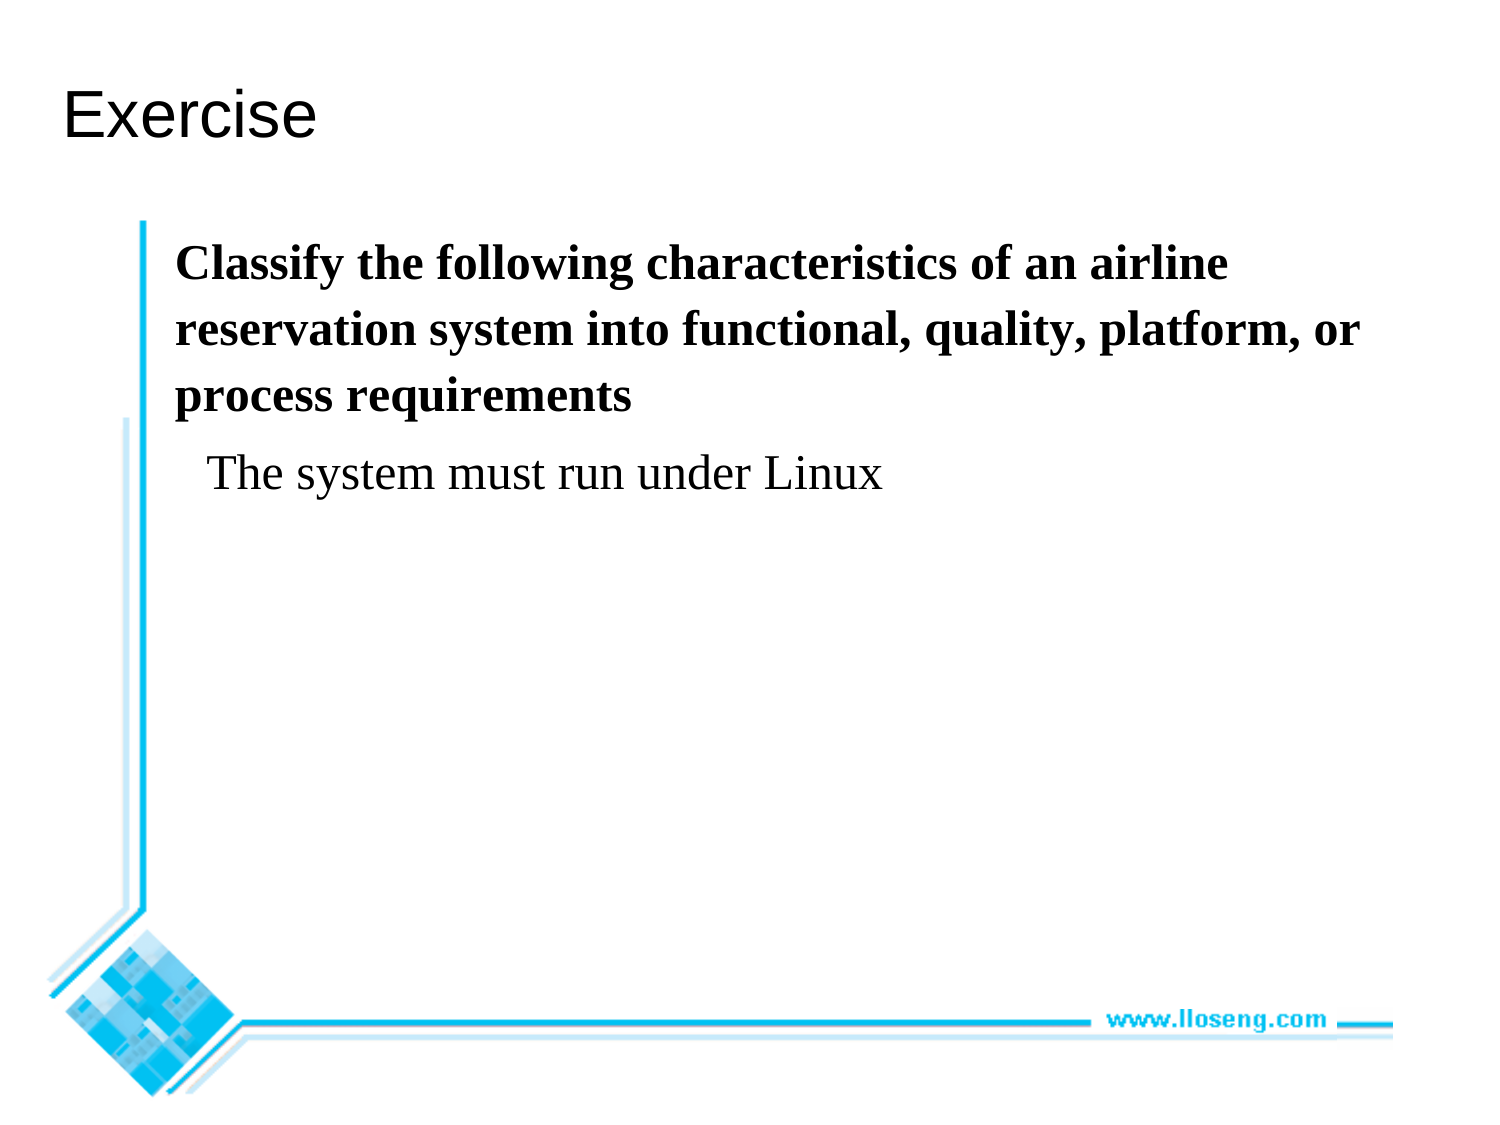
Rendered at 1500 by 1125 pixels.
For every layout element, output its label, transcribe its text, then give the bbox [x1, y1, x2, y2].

picture [35, 209, 1393, 1099]
title Exercise [62, 37, 1413, 188]
list Classify the following characteristics of an airline reservation system into functional, quality, platform, or process requirements The system must run under Linux [174, 224, 1413, 1013]
